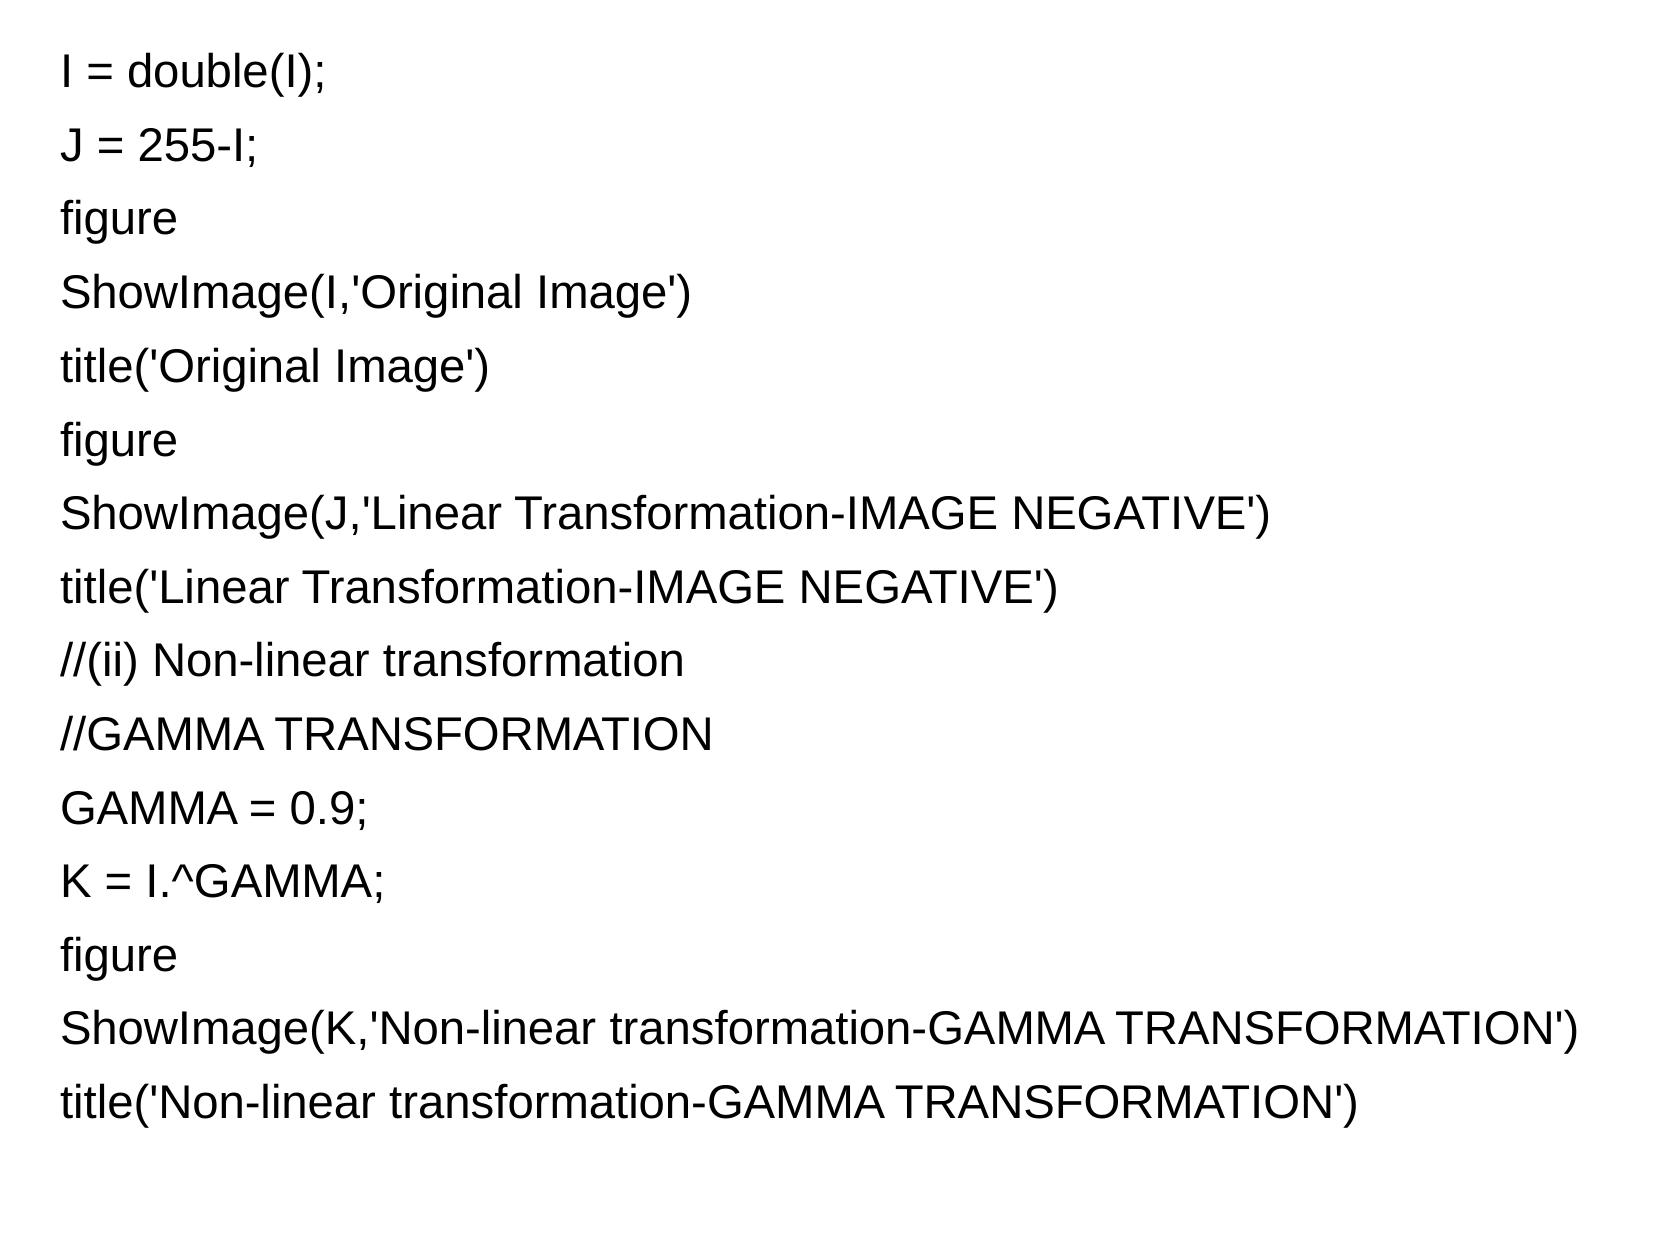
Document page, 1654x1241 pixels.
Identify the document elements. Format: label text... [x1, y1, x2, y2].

list I = double(I); J = 255-I; figure ShowImage(I,'Original Image') title('Original Image') figure ShowImage(J,'Linear Transformation-IMAGE NEGATIVE') title('Linear Transformation-IMAGE NEGATIVE') //(ii) Non-linear transformation //GAMMA TRANSFORMATION GAMMA = 0.9; K = I.^GAMMA; figure ShowImage(K,'Non-linear transformation-GAMMA TRANSFORMATION') title('Non-linear transformation-GAMMA TRANSFORMATION') [60, 45, 1606, 1186]
